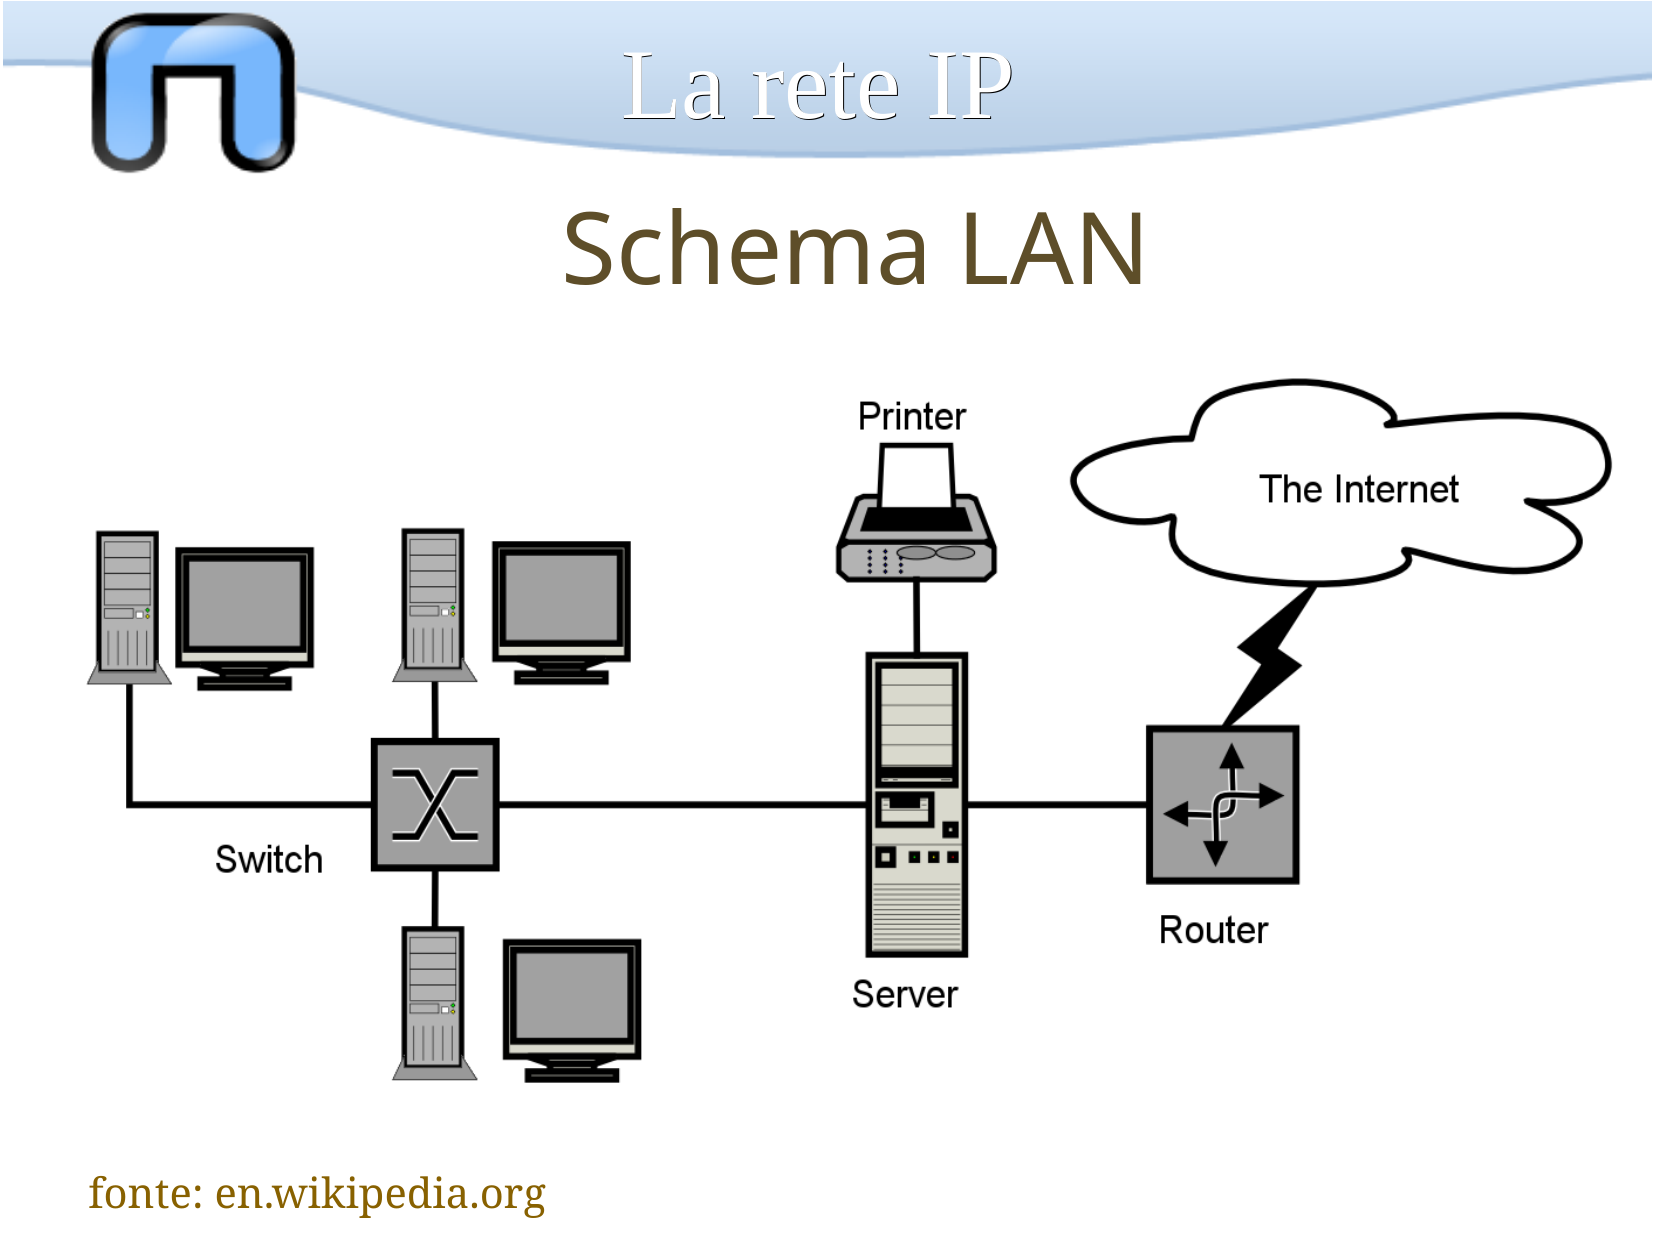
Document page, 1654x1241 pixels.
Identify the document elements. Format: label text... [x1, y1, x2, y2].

picture [0, 0, 1654, 1241]
list fonte: en.wikipedia.org [0, 1163, 1058, 1241]
title Schema LAN [147, 82, 1565, 375]
text_box La rete IP [573, 29, 1063, 82]
